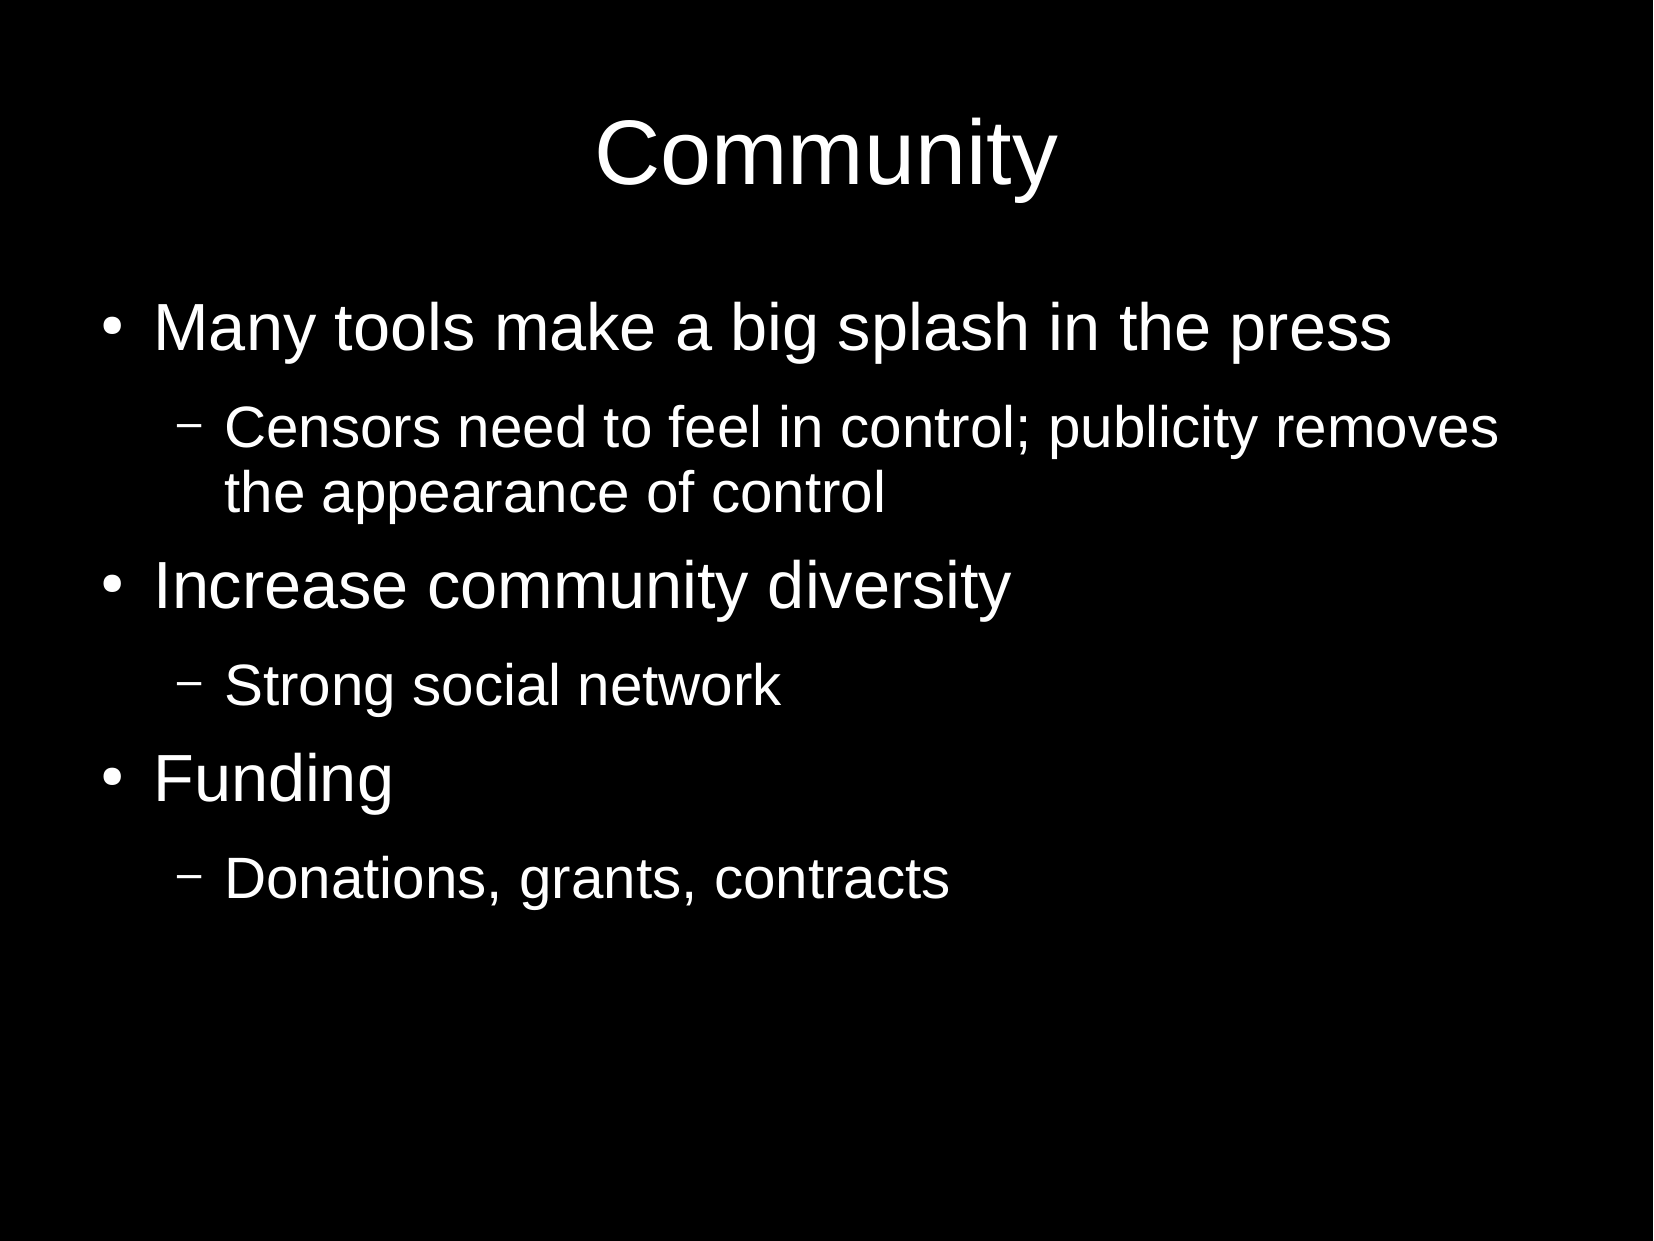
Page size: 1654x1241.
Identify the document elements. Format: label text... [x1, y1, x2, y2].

list Many tools make a big splash in the press Censors need to feel in control; publicity removes the appearance of control Increase community diversity Strong social network Funding Donations, grants, contracts [82, 290, 1571, 1095]
title Community [82, 49, 1571, 257]
